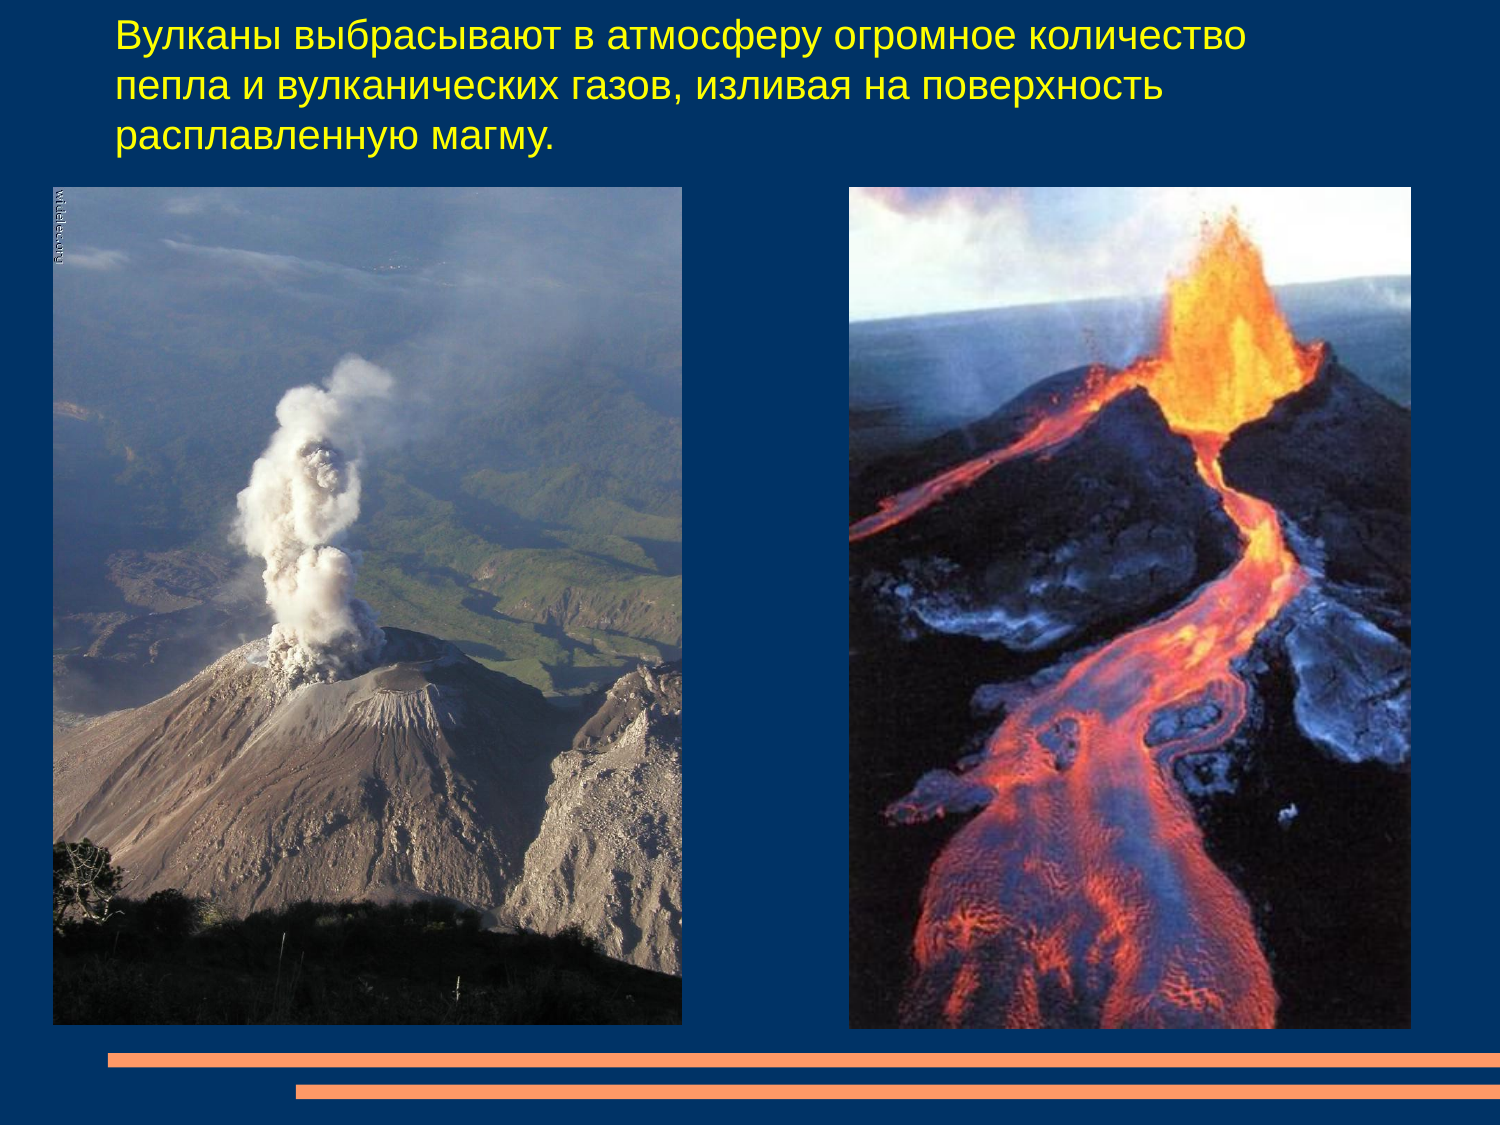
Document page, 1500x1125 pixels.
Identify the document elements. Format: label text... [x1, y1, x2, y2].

picture [849, 187, 1411, 1029]
picture [53, 187, 682, 1025]
text_box Вулканы выбрасывают в атмосферу огромное количество пепла и вулканических газов, изливая на поверхность расплавленную магму. [99, 0, 1325, 165]
